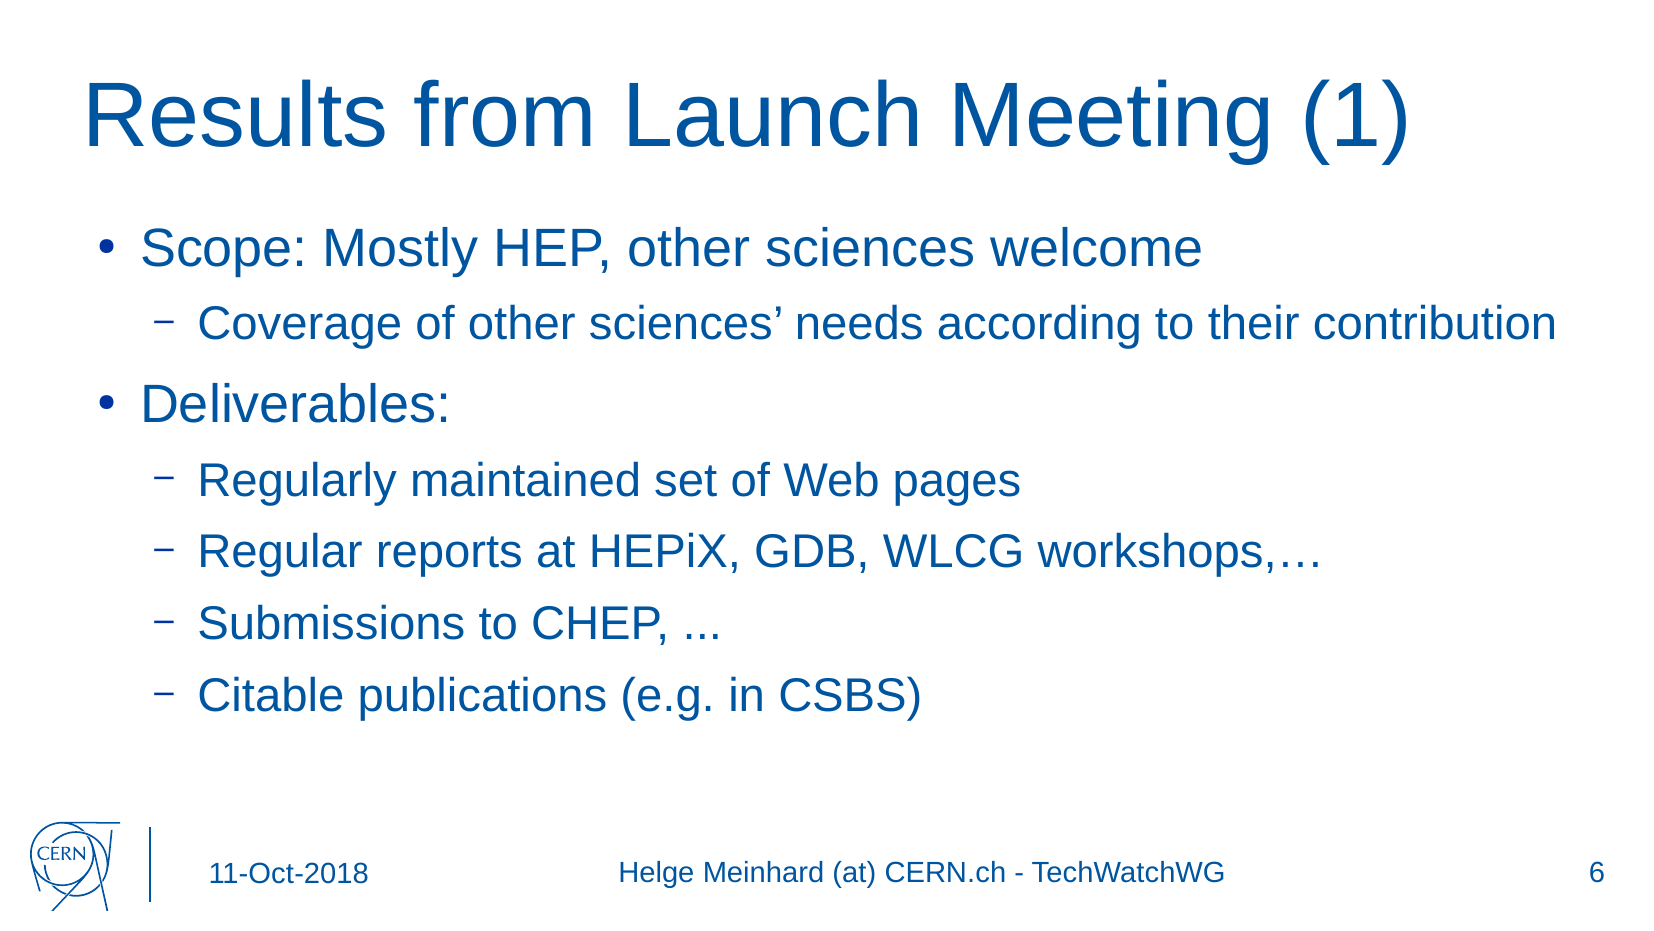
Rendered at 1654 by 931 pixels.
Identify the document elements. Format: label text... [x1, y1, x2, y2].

list Scope: Mostly HEP, other sciences welcome Coverage of other sciences’ needs according to their contribution Deliverables: Regularly maintained set of Web pages Regular reports at HEPiX, GDB, WLCG workshops,… Submissions to CHEP, ... Citable publications (e.g. in CSBS) [82, 217, 1571, 757]
title Results from Launch Meeting (1) [82, 37, 1571, 193]
